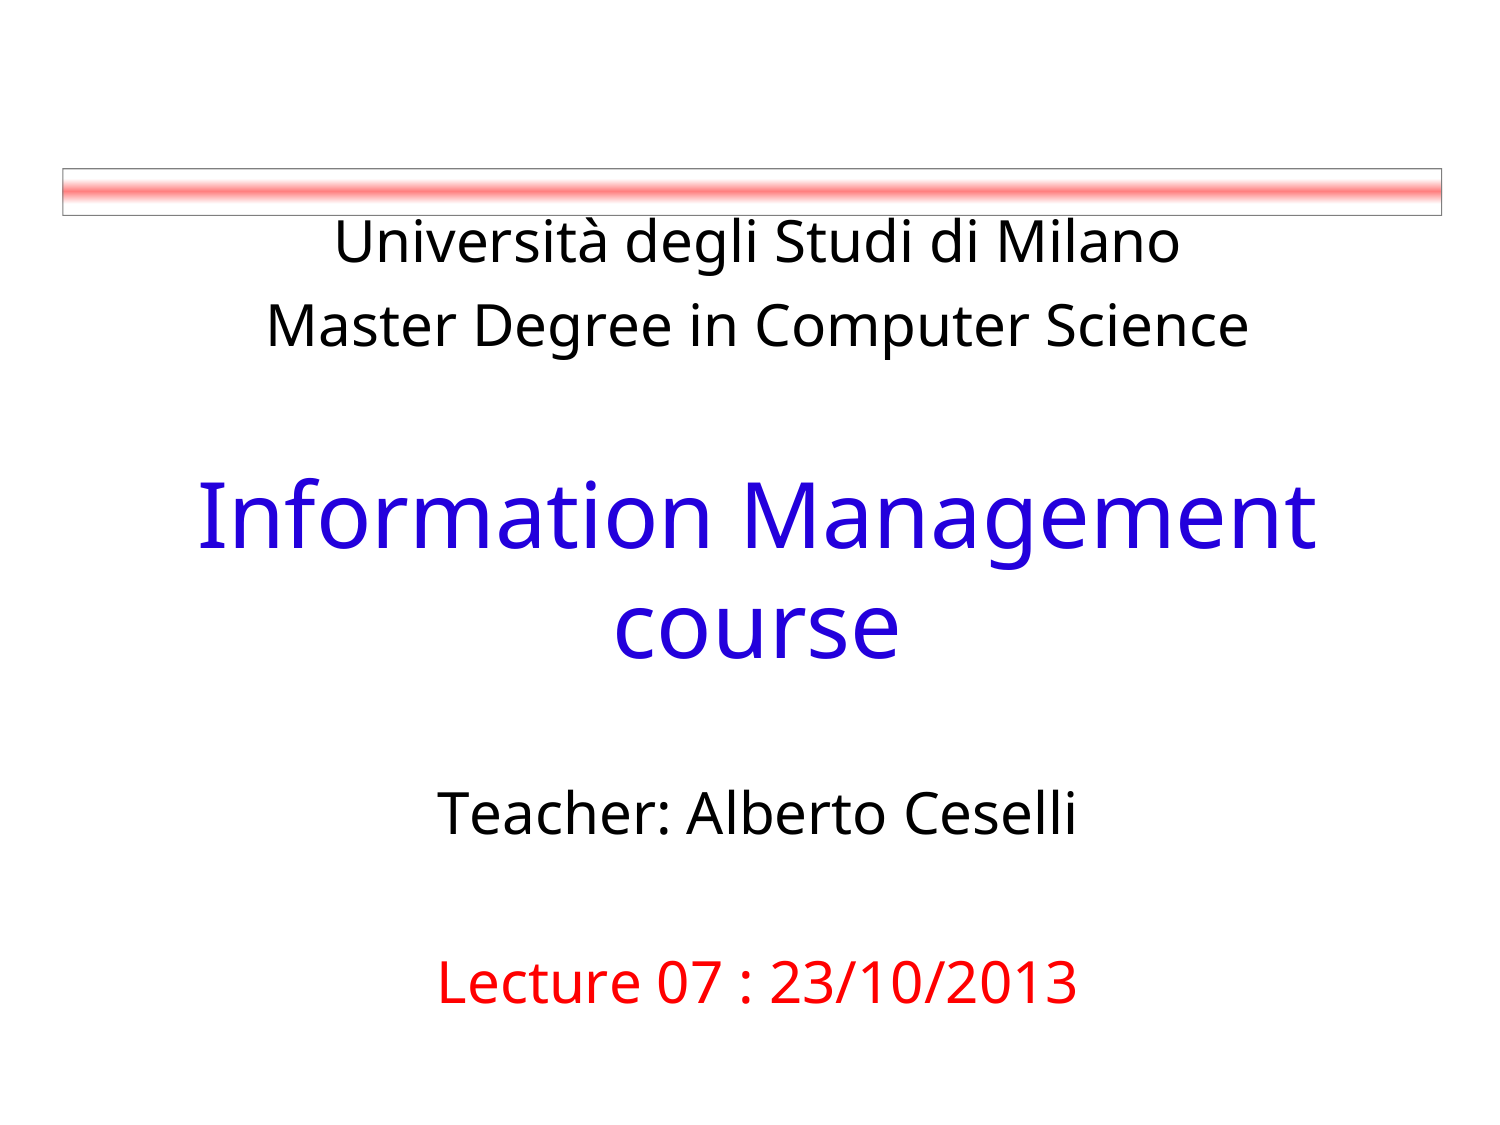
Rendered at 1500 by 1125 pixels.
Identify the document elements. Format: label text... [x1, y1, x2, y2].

subtitle Università degli Studi di Milano Master Degree in Computer Science Information Management course Teacher: Alberto Ceselli Lecture 07 : 23/10/2013 [124, 55, 1391, 1125]
